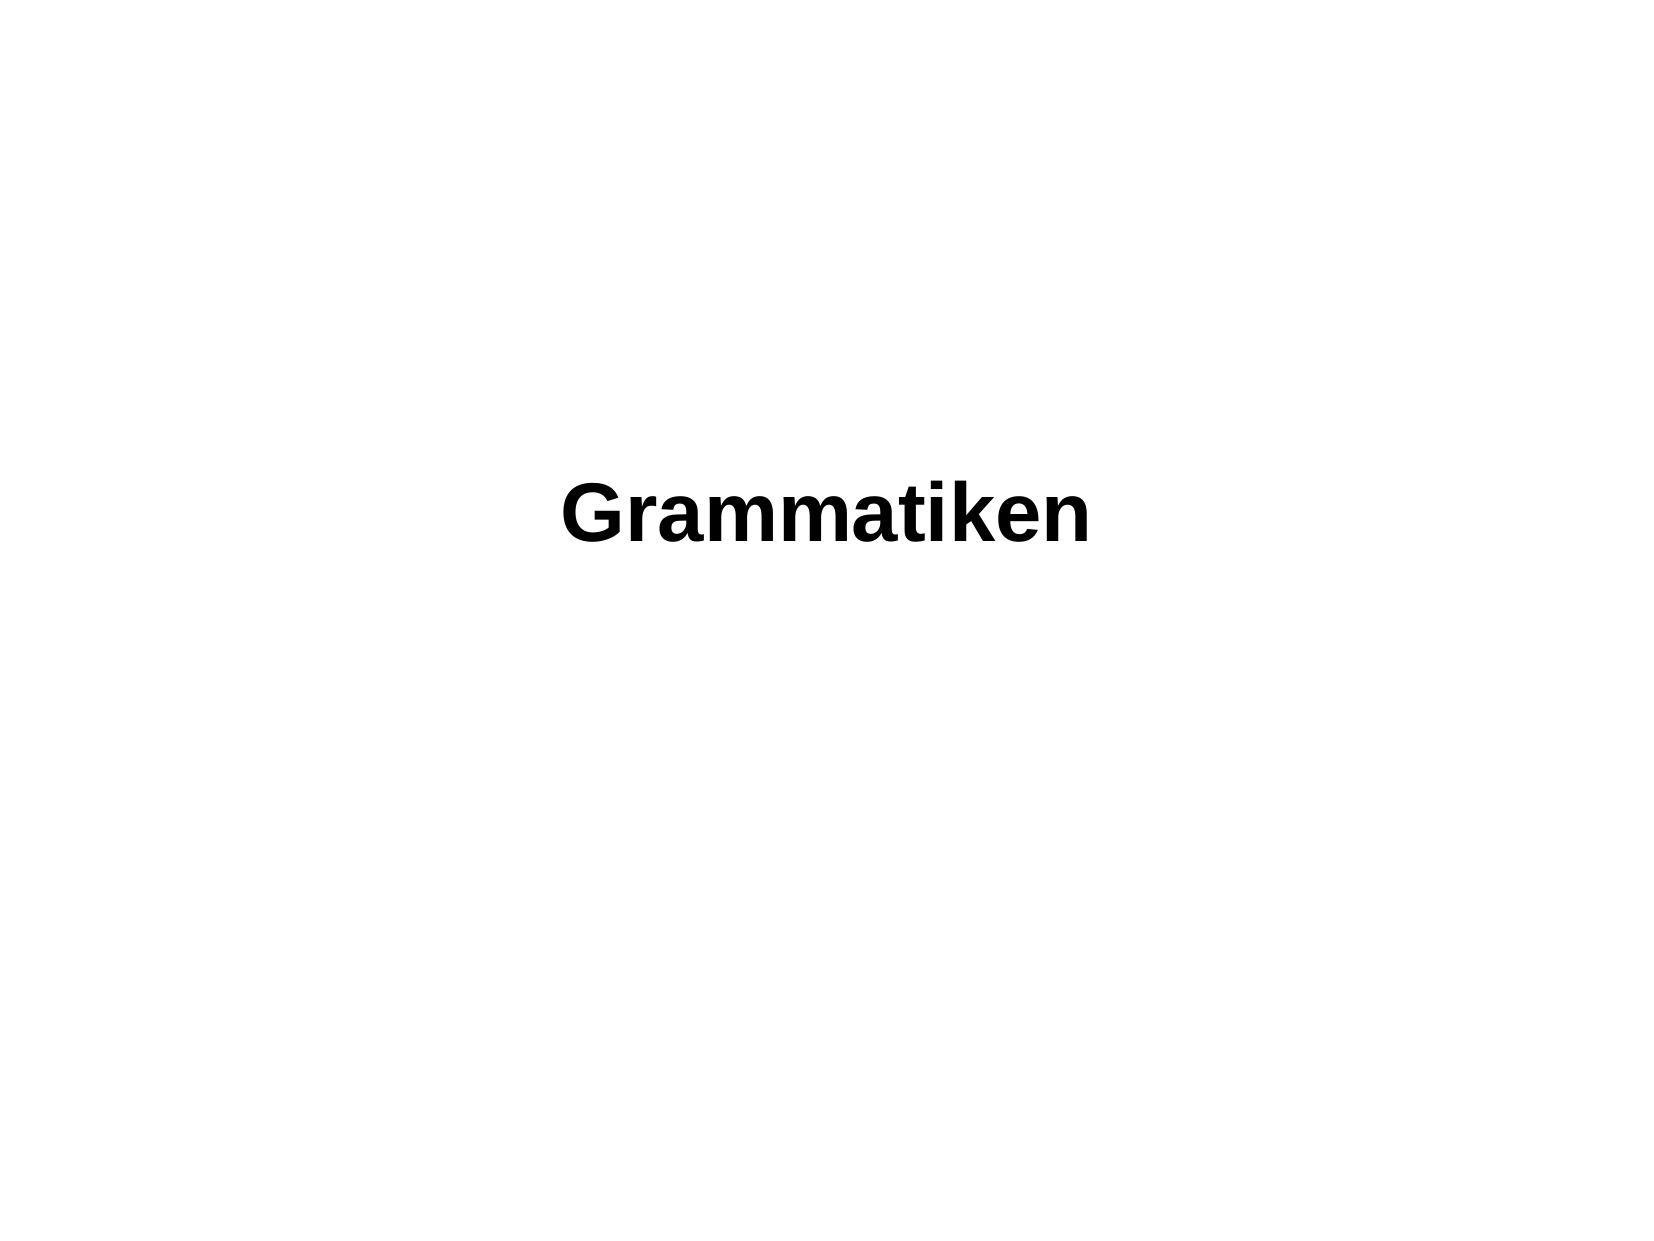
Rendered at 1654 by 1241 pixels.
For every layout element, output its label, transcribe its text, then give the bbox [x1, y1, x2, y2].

title Grammatiken [82, 417, 1571, 610]
